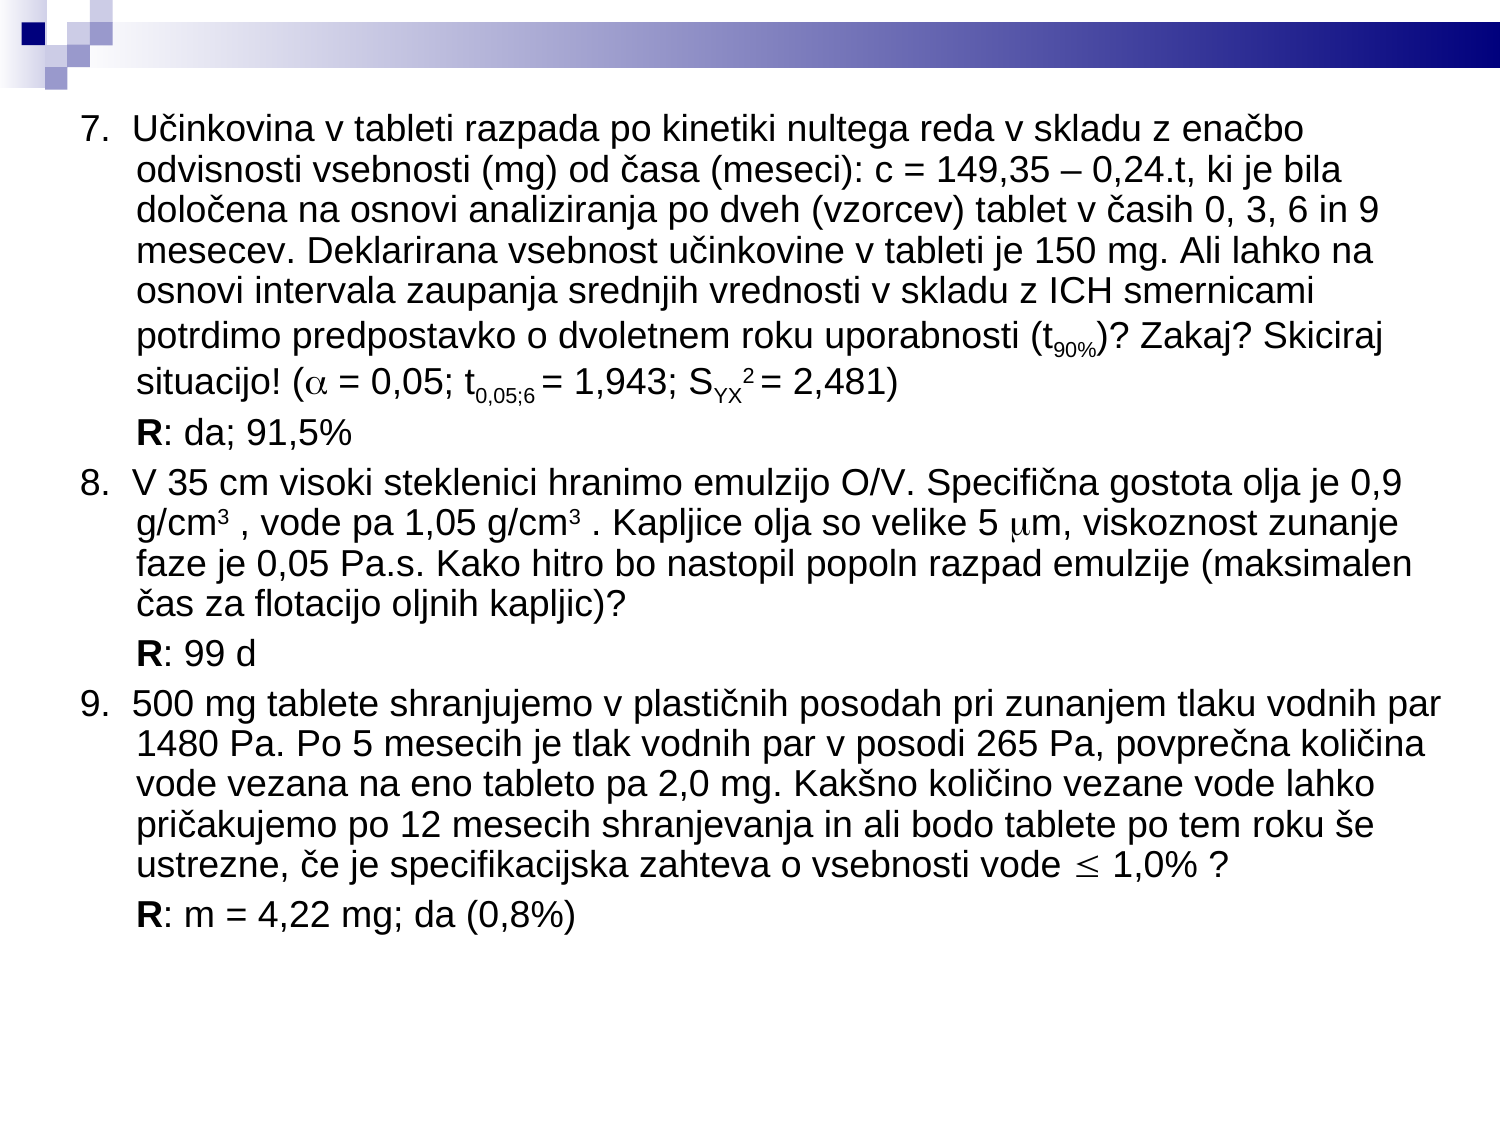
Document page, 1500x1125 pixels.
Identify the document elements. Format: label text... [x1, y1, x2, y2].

list 7. Učinkovina v tableti razpada po kinetiki nultega reda v skladu z enačbo odvisnosti vsebnosti (mg) od časa (meseci): c = 149,35 – 0,24.t, ki je bila določena na osnovi analiziranja po dveh (vzorcev) tablet v časih 0, 3, 6 in 9 mesecev. Deklarirana vsebnost učinkovine v tableti je 150 mg. Ali lahko na osnovi intervala zaupanja srednjih vrednosti v skladu z ICH smernicami potrdimo predpostavko o dvoletnem roku uporabnosti (t90%)? Zakaj? Skiciraj situacijo! ( = 0,05; t0,05;6 = 1,943; SYX2 = 2,481) R: da; 91,5% 8. V 35 cm visoki steklenici hranimo emulzijo O/V. Specifična gostota olja je 0,9 g/cm3 , vode pa 1,05 g/cm3 . Kapljice olja so velike 5 m, viskoznost zunanje faze je 0,05 Pa.s. Kako hitro bo nastopil popoln razpad emulzije (maksimalen čas za flotacijo oljnih kapljic)? R: 99 d 9. 500 mg tablete shranjujemo v plastičnih posodah pri zunanjem tlaku vodnih par 1480 Pa. Po 5 mesecih je tlak vodnih par v posodi 265 Pa, povprečna količina vode vezana na eno tableto pa 2,0 mg. Kakšno količino vezane vode lahko pričakujemo po 12 mesecih shranjevanja in ali bodo tablete po tem roku še ustrezne, če je specifikacijska zahteva o vsebnosti vode  1,0% ? R: m = 4,22 mg; da (0,8%) [64, 101, 1459, 988]
